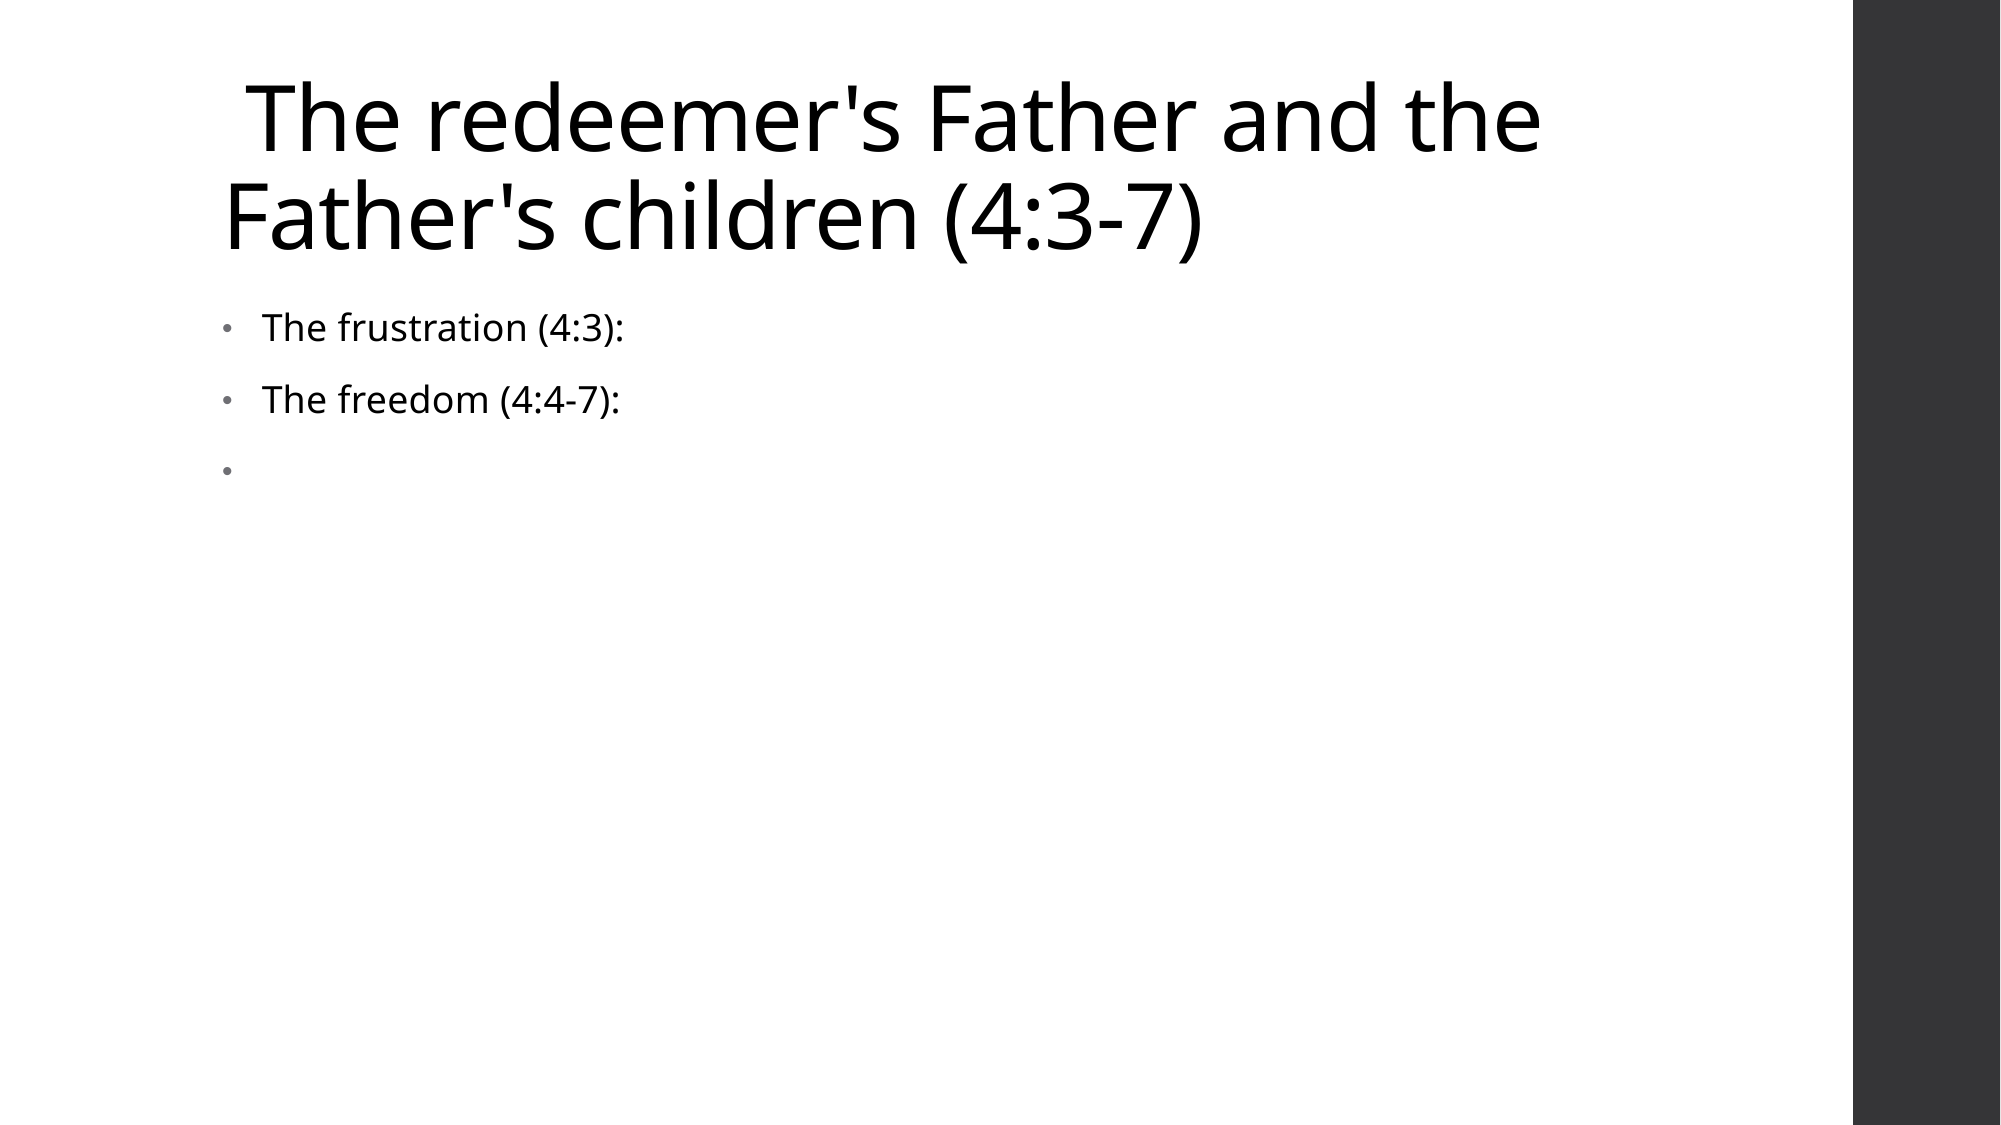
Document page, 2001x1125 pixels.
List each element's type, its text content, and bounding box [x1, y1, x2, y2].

title The redeemer's Father and the Father's children (4:3-7) [206, 60, 1797, 278]
list The frustration (4:3): The freedom (4:4-7): [206, 299, 1617, 1014]
